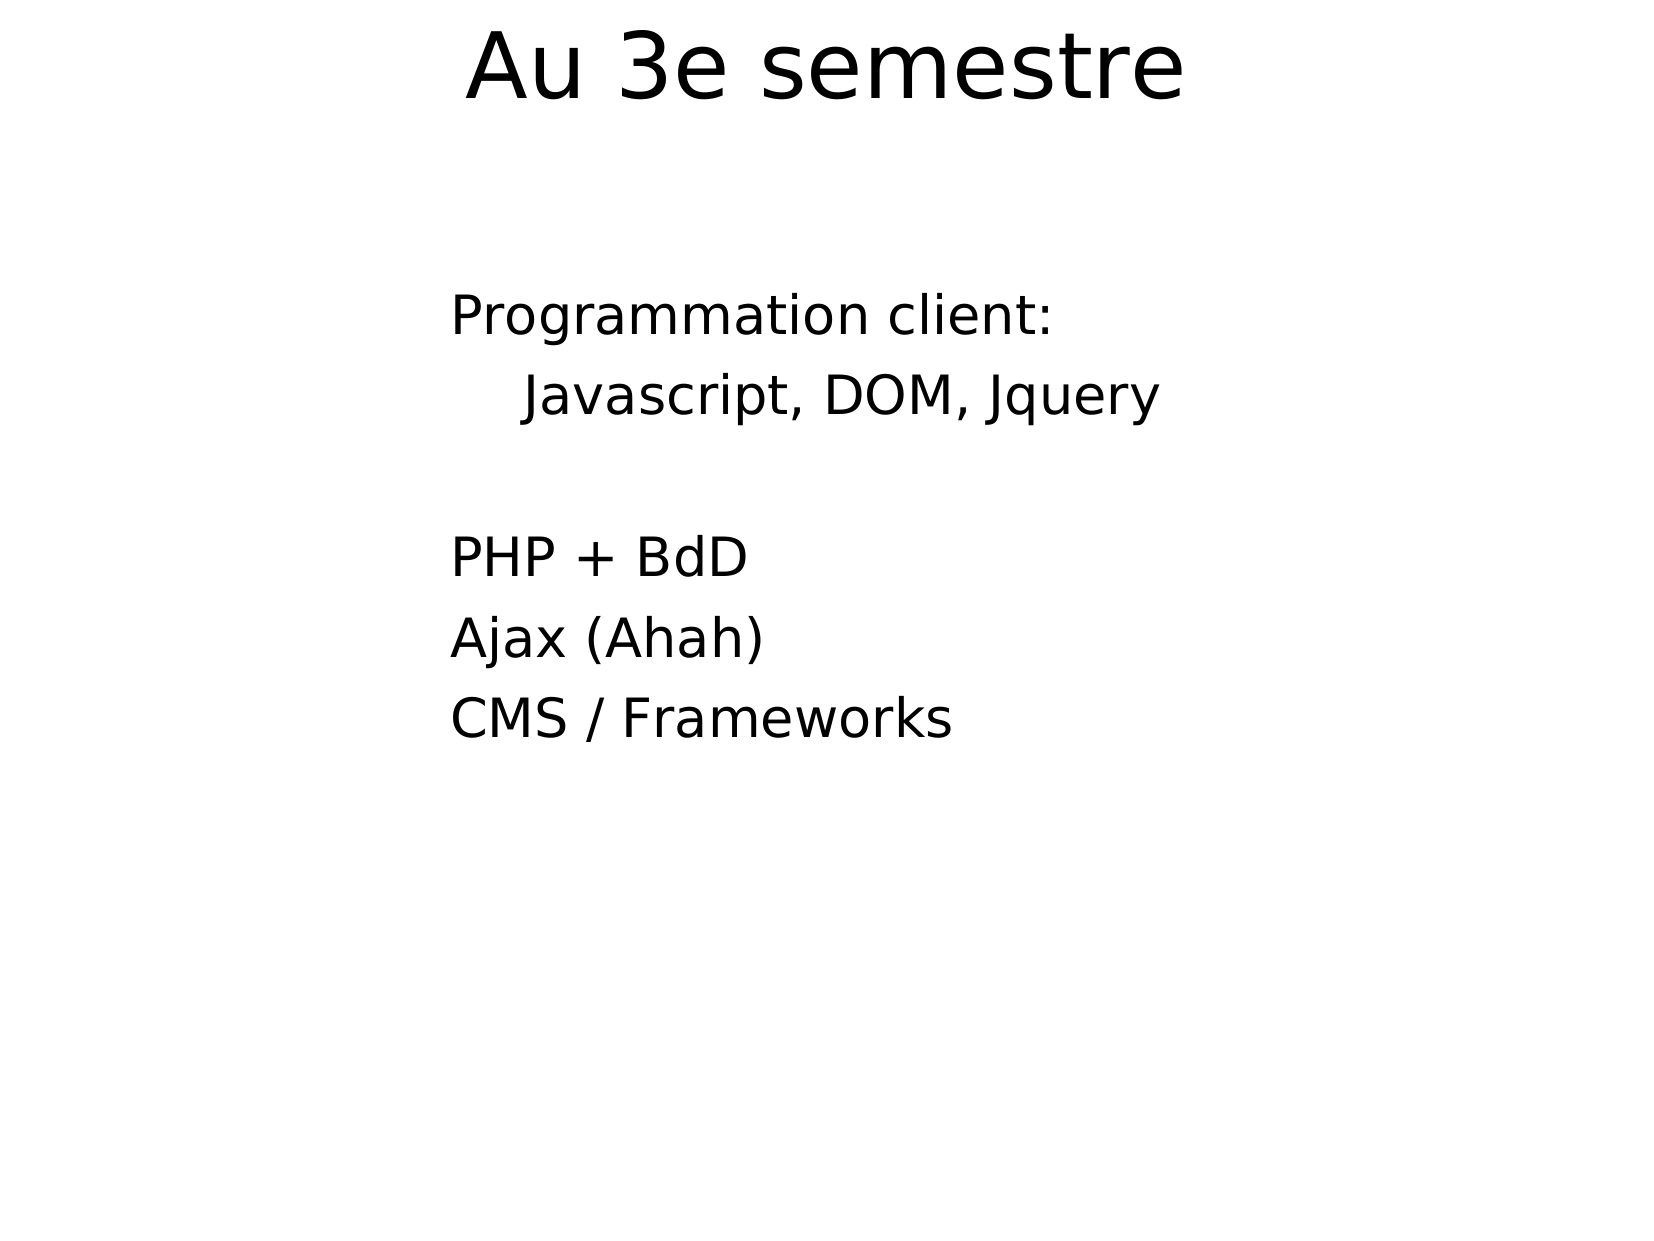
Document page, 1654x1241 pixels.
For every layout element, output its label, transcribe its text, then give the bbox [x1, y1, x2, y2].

text_box Programmation client: Javascript, DOM, Jquery PHP + BdD Ajax (Ahah) CMS / Frameworks [449, 283, 1099, 832]
title Au 3e semestre [0, 5, 1654, 128]
